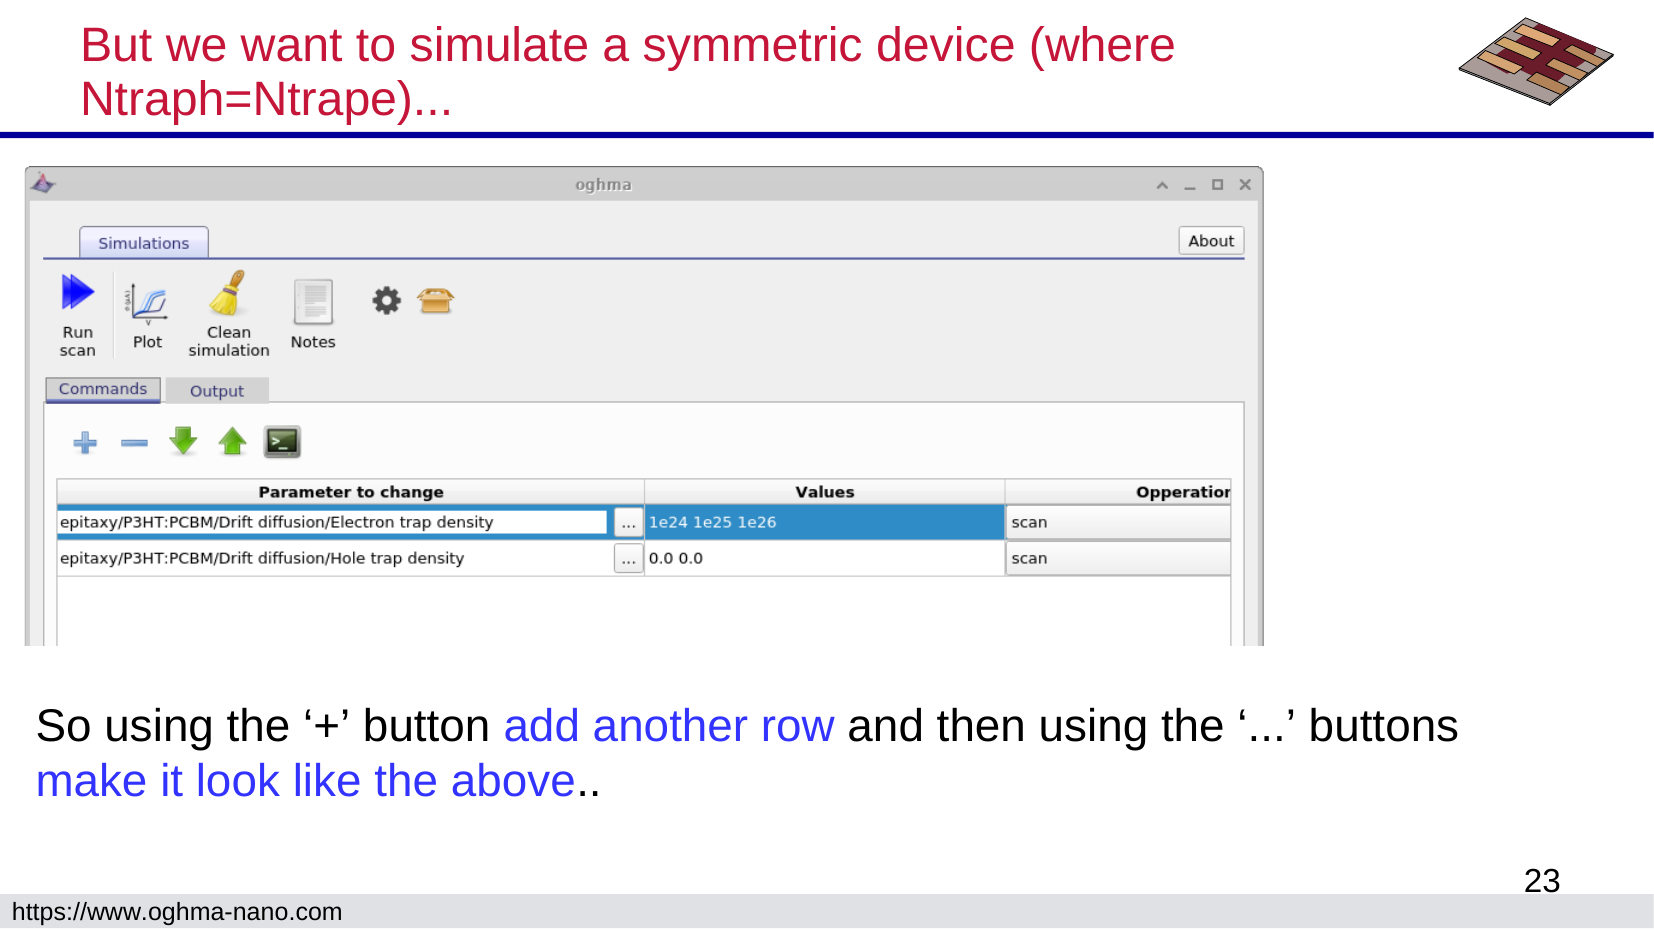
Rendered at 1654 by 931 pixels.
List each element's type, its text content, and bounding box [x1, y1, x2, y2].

text_box So using the ‘+’ button add another row and then using the ‘...’ buttons make it look like the above.. [20, 688, 1556, 929]
picture [24, 166, 1264, 646]
text_box <number> [1509, 852, 1654, 911]
title But we want to simulate a symmetric device (where Ntraph=Ntrape)... [65, 9, 1265, 134]
